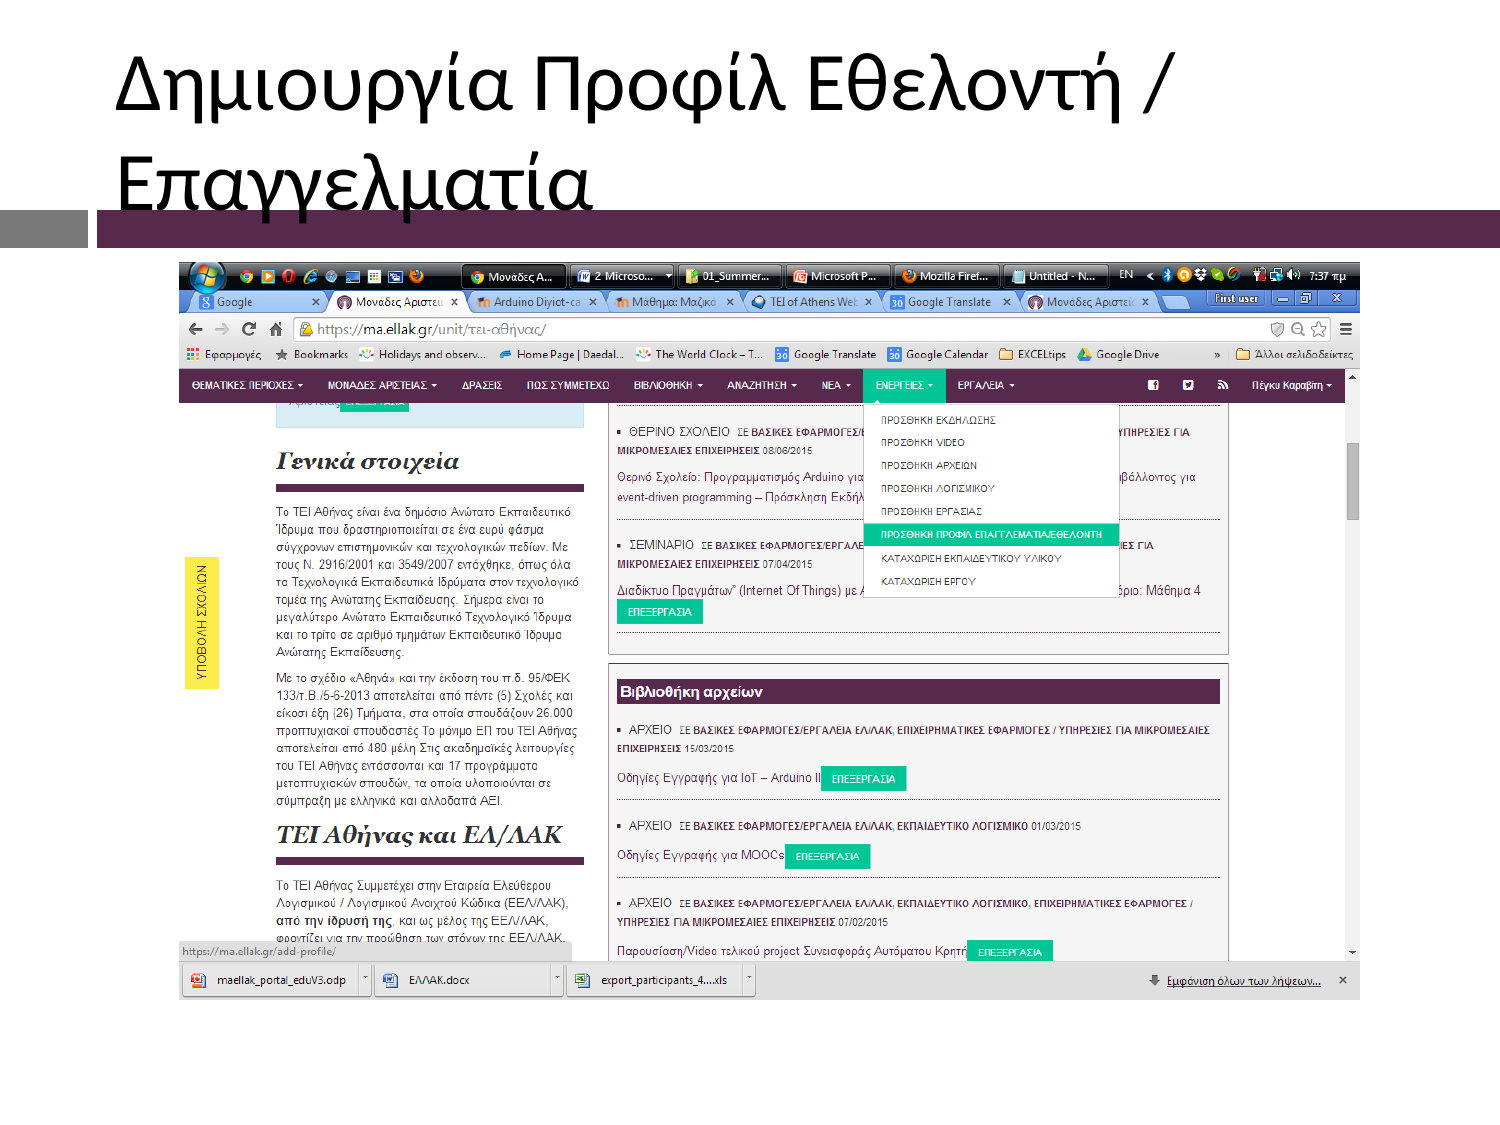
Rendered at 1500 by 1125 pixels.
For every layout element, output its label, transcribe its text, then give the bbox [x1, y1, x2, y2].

picture [179, 262, 1360, 1000]
title Δημιουργία Προφίλ Εθελοντή / Επαγγελματία [100, 19, 1438, 182]
